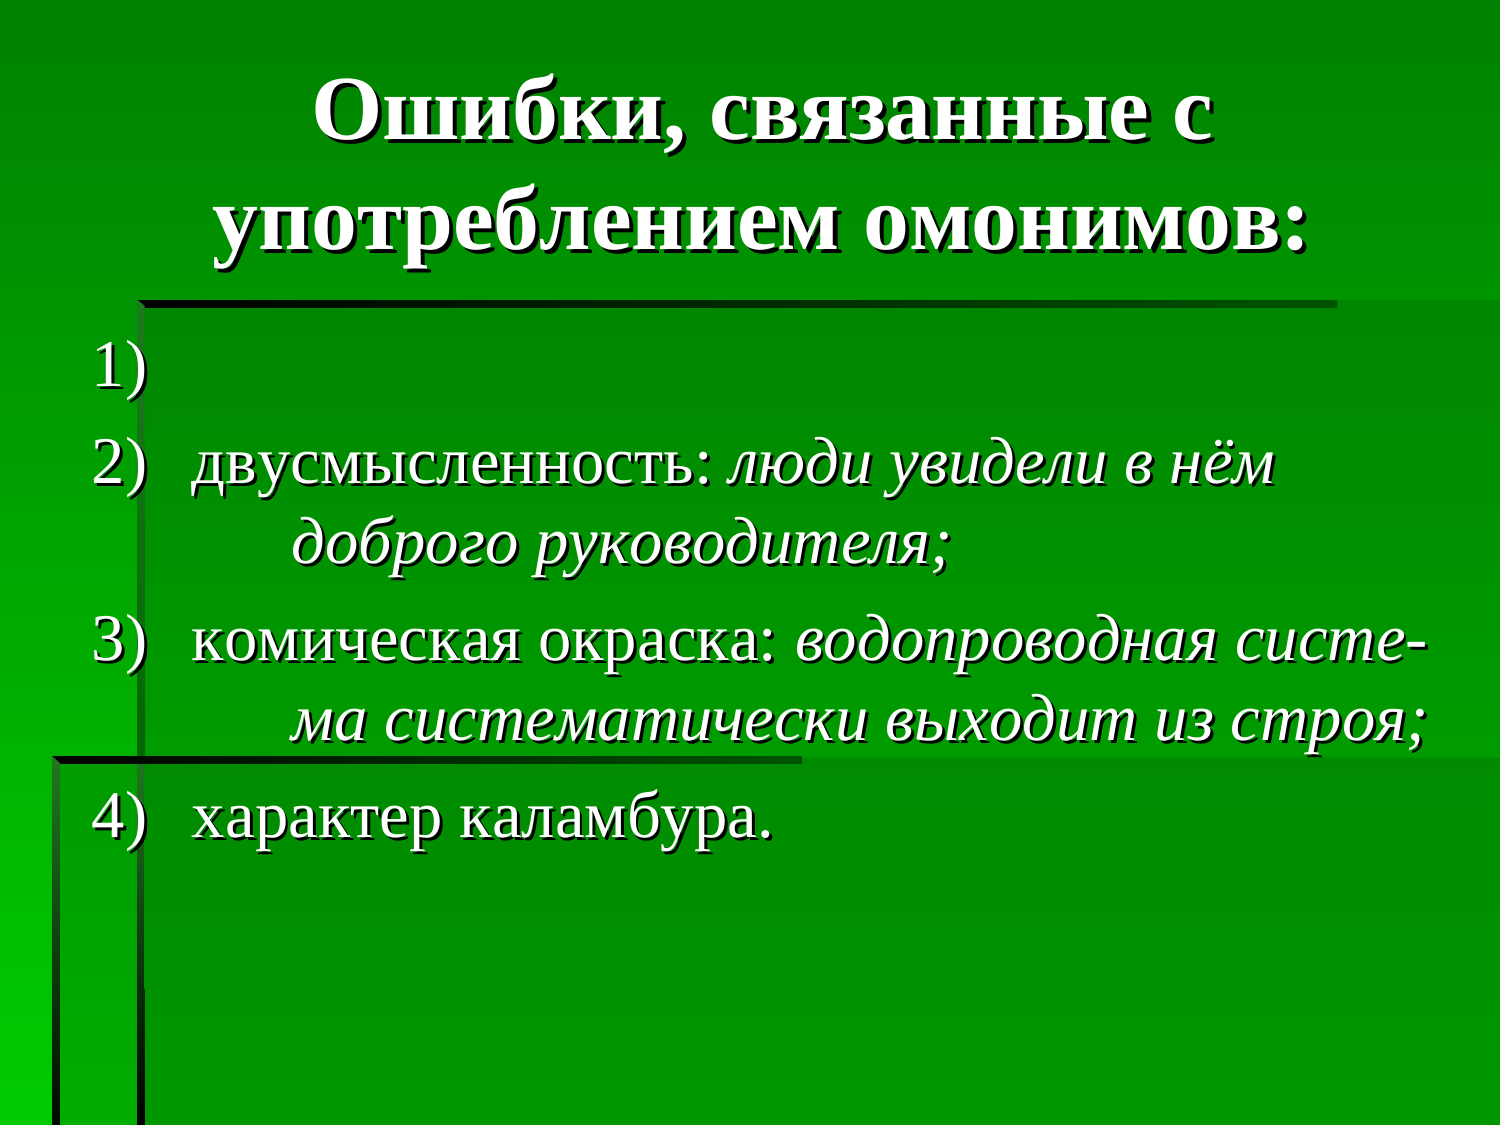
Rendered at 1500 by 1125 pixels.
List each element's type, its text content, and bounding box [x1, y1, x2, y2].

list двусмысленность: люди увидели в нём доброго руководителя; комическая окраска: водопроводная систе-ма систематически выходит из строя; характер каламбура. [76, 312, 1452, 1001]
title Ошибки, связанные с употреблением омонимов: [75, 40, 1451, 276]
